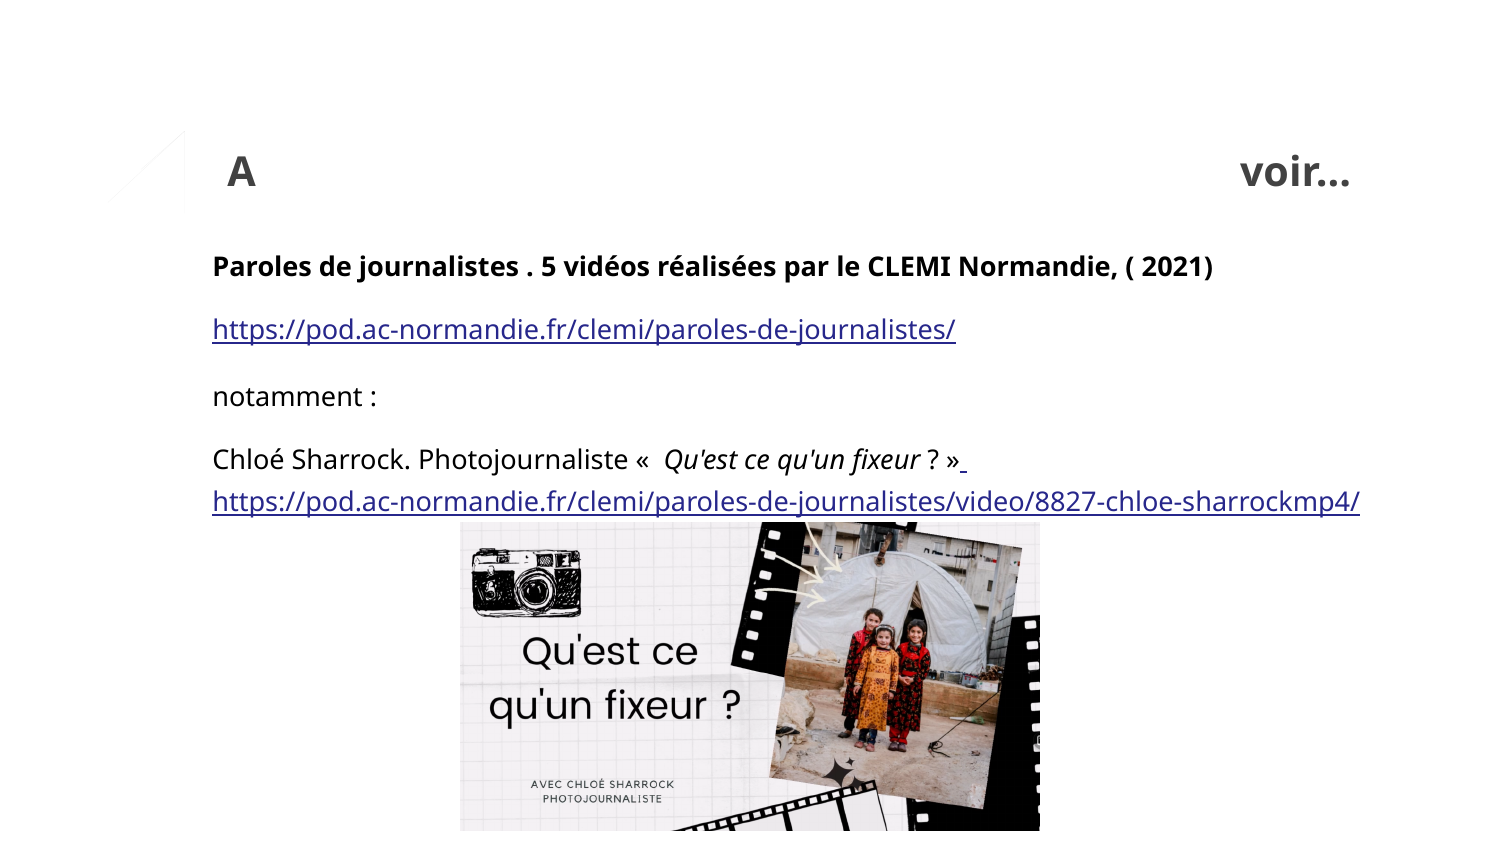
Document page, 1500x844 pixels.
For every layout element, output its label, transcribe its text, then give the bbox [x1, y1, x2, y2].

list Paroles de journalistes . 5 vidéos réalisées par le CLEMI Normandie, ( 2021) https://pod.ac-normandie.fr/clemi/paroles-de-journalistes/ notamment : Chloé Sharrock. Photojournaliste « Qu'est ce qu'un fixeur ? » https://pod.ac-normandie.fr/clemi/paroles-de-journalistes/video/8827-chloe-sharrockmp4/ [197, 229, 1443, 844]
picture [460, 522, 1040, 831]
title A voir... [212, 122, 1366, 229]
